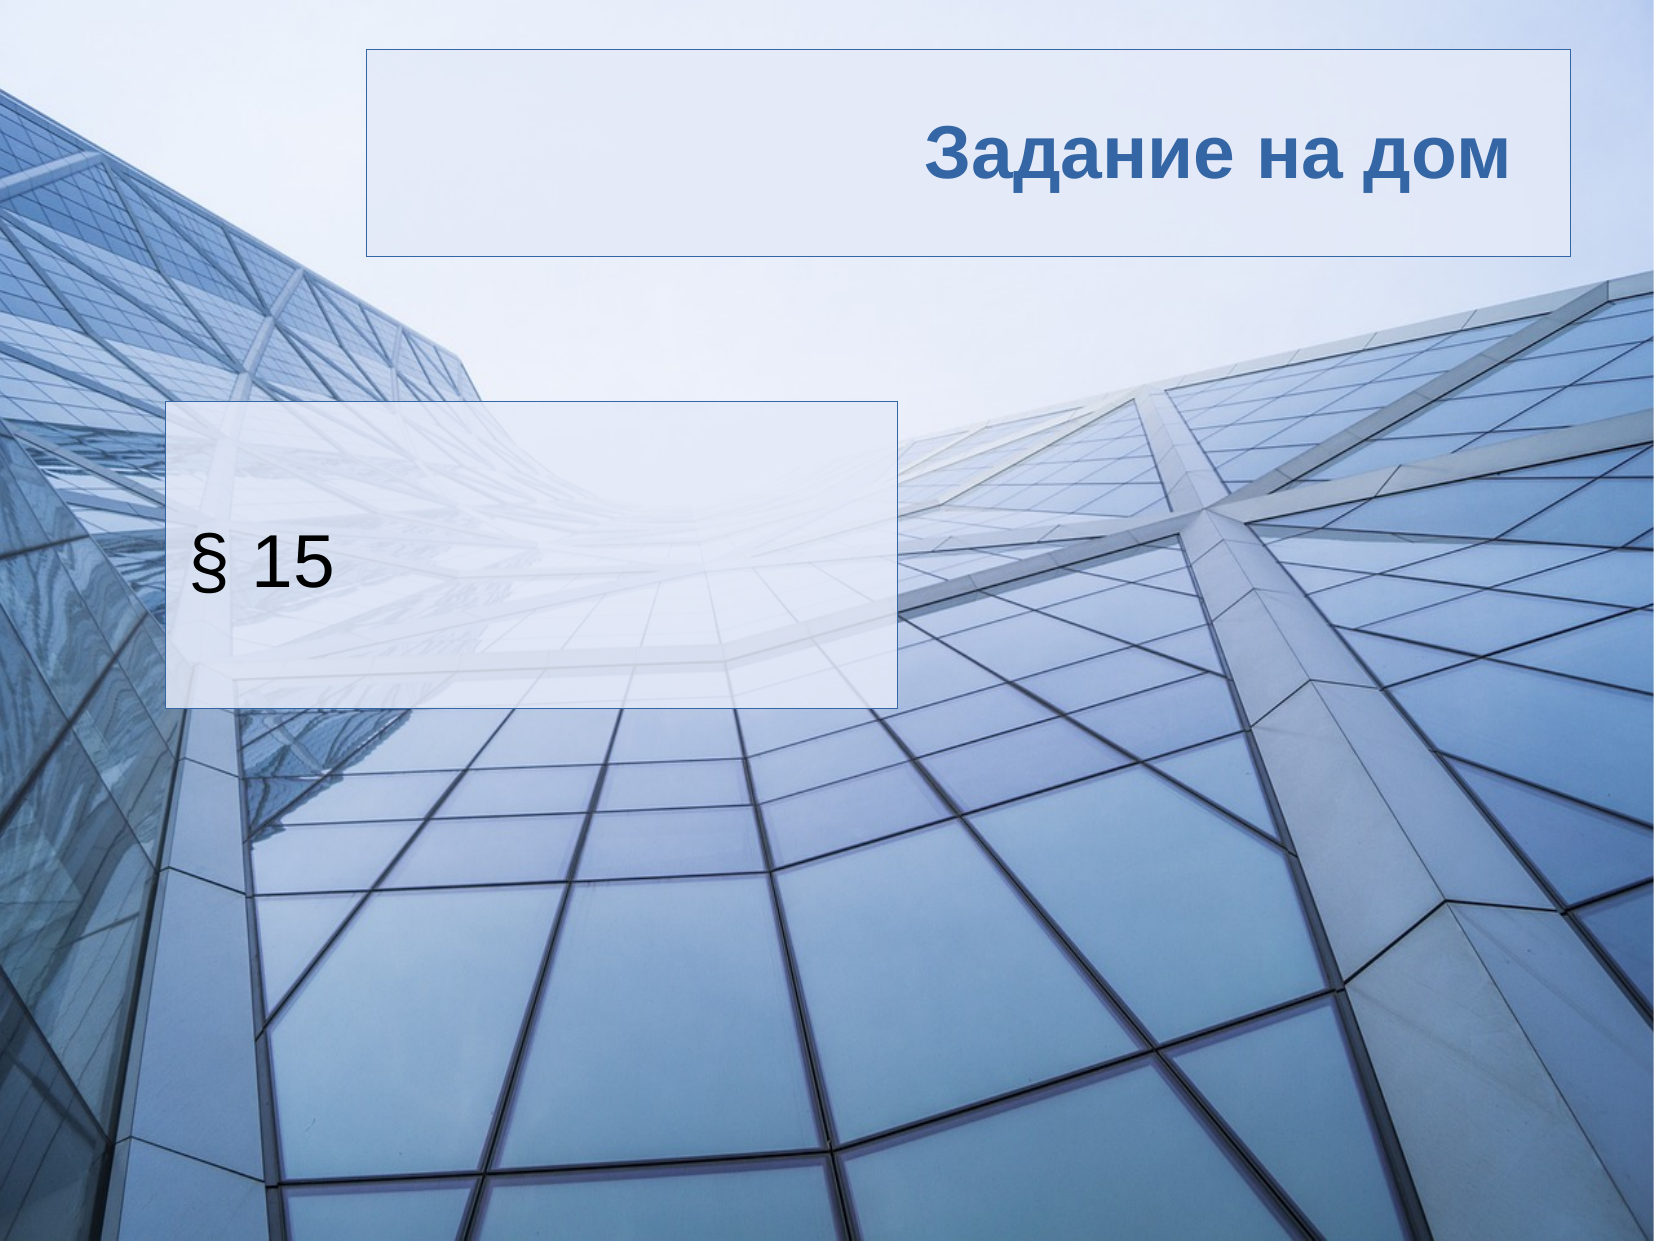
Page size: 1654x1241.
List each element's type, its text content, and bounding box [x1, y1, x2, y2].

text_box § 15 [165, 401, 898, 709]
picture [0, 0, 1654, 1241]
title Задание на дом [366, 49, 1571, 257]
